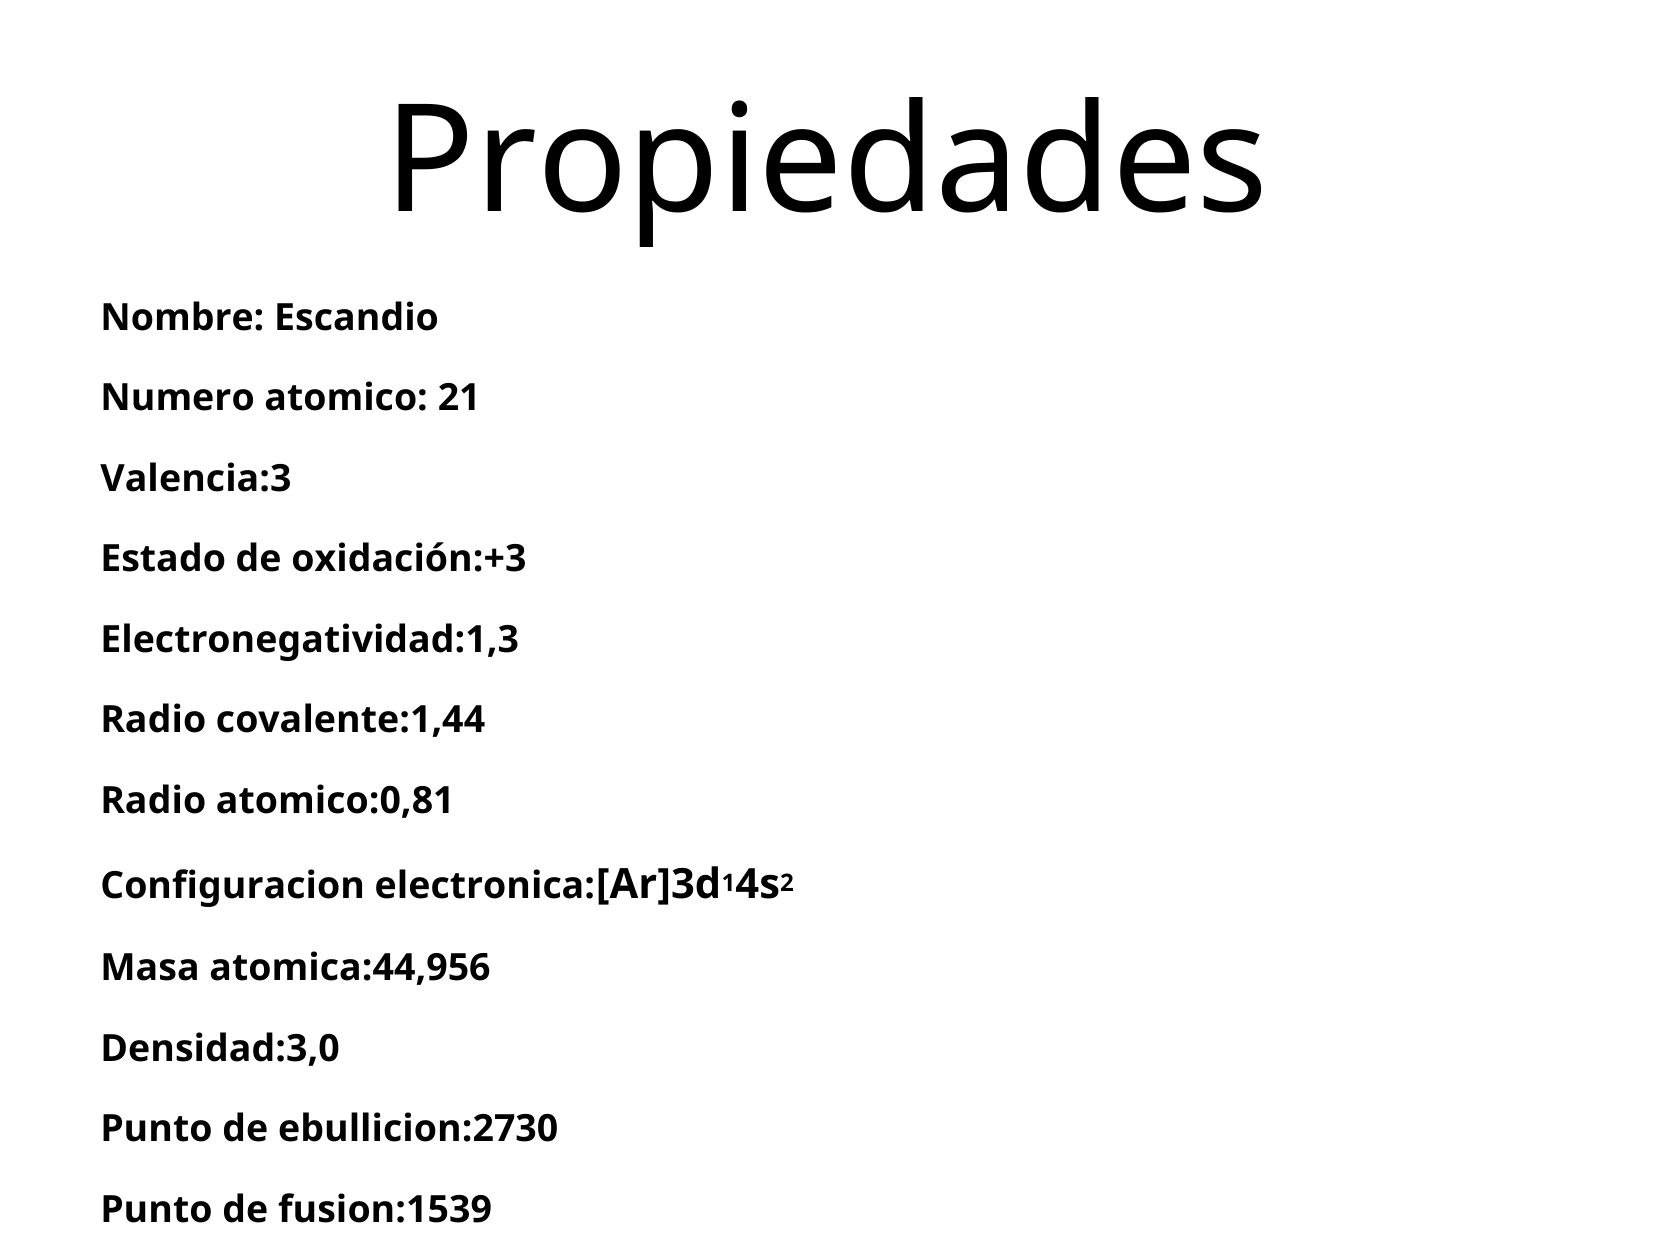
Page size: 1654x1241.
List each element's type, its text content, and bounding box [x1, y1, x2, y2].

title Propiedades [82, 48, 1571, 258]
list Nombre: Escandio Numero atomico: 21 Valencia:3 Estado de oxidación:+3 Electronegatividad:1,3 Radio covalente:1,44 Radio atomico:0,81 Configuracion electronica:[Ar]3d14s2 Masa atomica:44,956 Densidad:3,0 Punto de ebullicion:2730 Punto de fusion:1539 [82, 290, 1571, 1241]
